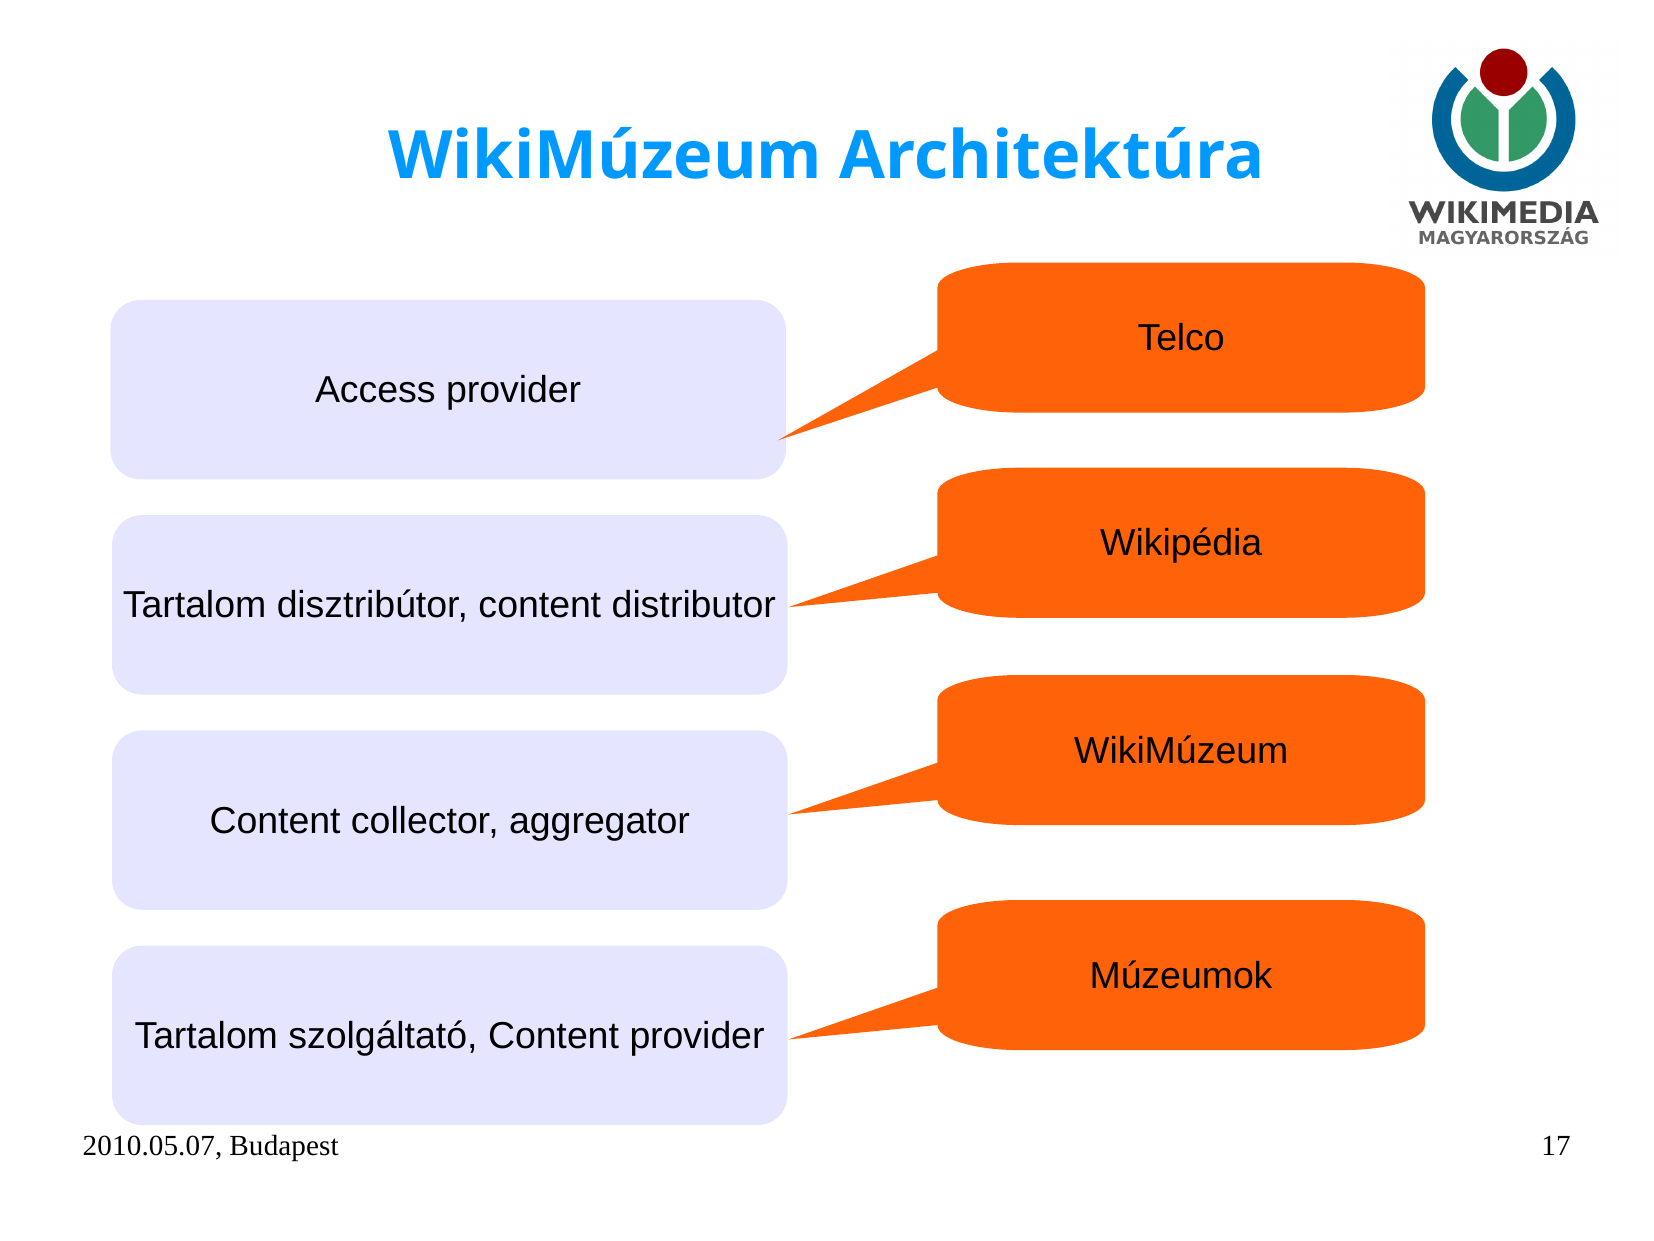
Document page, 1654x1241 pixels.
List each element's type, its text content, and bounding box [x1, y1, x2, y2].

picture [1571, 34, 1621, 258]
text_box Wikipédia [788, 467, 1426, 618]
text_box WikiMúzeum [788, 675, 1426, 826]
text_box Telco [777, 262, 1426, 441]
text_box Content collector, aggregator [112, 730, 788, 910]
text_box Tartalom disztribútor, content distributor [112, 515, 788, 695]
title WikiMúzeum Architektúra [82, 0, 1571, 556]
text_box Tartalom szolgáltató, Content provider [112, 945, 788, 1126]
text_box Access provider [110, 299, 786, 480]
text_box Múzeumok [788, 900, 1426, 1051]
